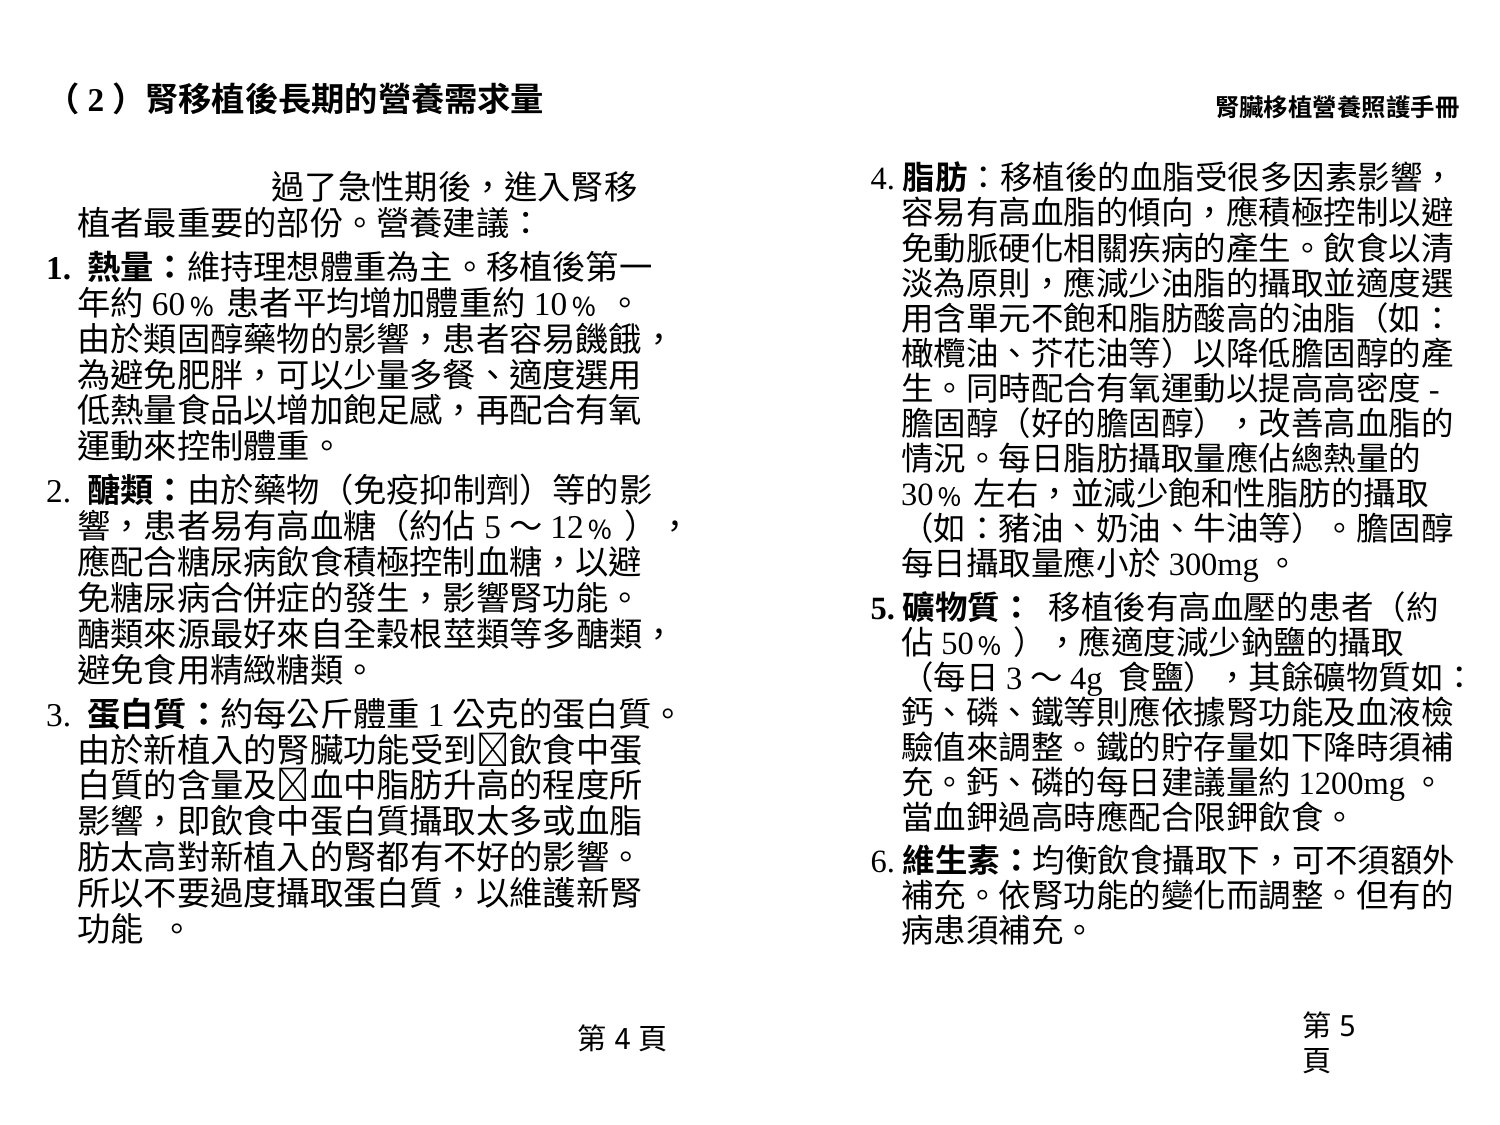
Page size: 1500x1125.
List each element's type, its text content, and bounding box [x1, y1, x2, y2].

list （2）腎移植後長期的營養需求量 過了急性期後，進入腎移植者最重要的部份。營養建議： 1. 熱量：維持理想體重為主。移植後第一年約60﹪患者平均增加體重約10﹪。由於類固醇藥物的影響，患者容易饑餓，為避免肥胖，可以少量多餐、適度選用低熱量食品以增加飽足感，再配合有氧運動來控制體重。 2. 醣類：由於藥物（免疫抑制劑）等的影響，患者易有高血糖（約佔5～12﹪），應配合糖尿病飲食積極控制血糖，以避免糖尿病合併症的發生，影響腎功能。醣類來源最好來自全穀根莖類等多醣類，避免食用精緻糖類。 3. 蛋白質：約每公斤體重1公克的蛋白質。由於新植入的腎臟功能受到飲食中蛋白質的含量及血中脂肪升高的程度所影響，即飲食中蛋白質攝取太多或血脂肪太高對新植入的腎都有不好的影響。所以不要過度攝取蛋白質，以維護新腎功能 。 [0, 75, 676, 1000]
text_box 第4頁 [562, 1012, 688, 1063]
list 腎臟栘植營養照護手冊 4.脂肪：移植後的血脂受很多因素影響，容易有高血脂的傾向，應積極控制以避免動脈硬化相關疾病的產生。飲食以清淡為原則，應減少油脂的攝取並適度選用含單元不飽和脂肪酸高的油脂（如：橄欖油、芥花油等）以降低膽固醇的產生。同時配合有氧運動以提高高密度-膽固醇（好的膽固醇），改善高血脂的情況。每日脂肪攝取量應佔總熱量的30﹪左右，並減少飽和性脂肪的攝取（如：豬油、奶油、牛油等）。膽固醇每日攝取量應小於300mg。 5.礦物質： 移植後有高血壓的患者（約佔50﹪），應適度減少鈉鹽的攝取（每日3～4g 食鹽），其餘礦物質如：鈣、磷、鐵等則應依據腎功能及血液檢驗值來調整。鐵的貯存量如下降時須補充。鈣、磷的每日建議量約1200mg。當血鉀過高時應配合限鉀飲食。 6.維生素：均衡飲食攝取下，可不須額外補充。依腎功能的變化而調整。但有的病患須補充。 [825, 87, 1476, 988]
text_box 第5頁 [1287, 999, 1403, 1051]
